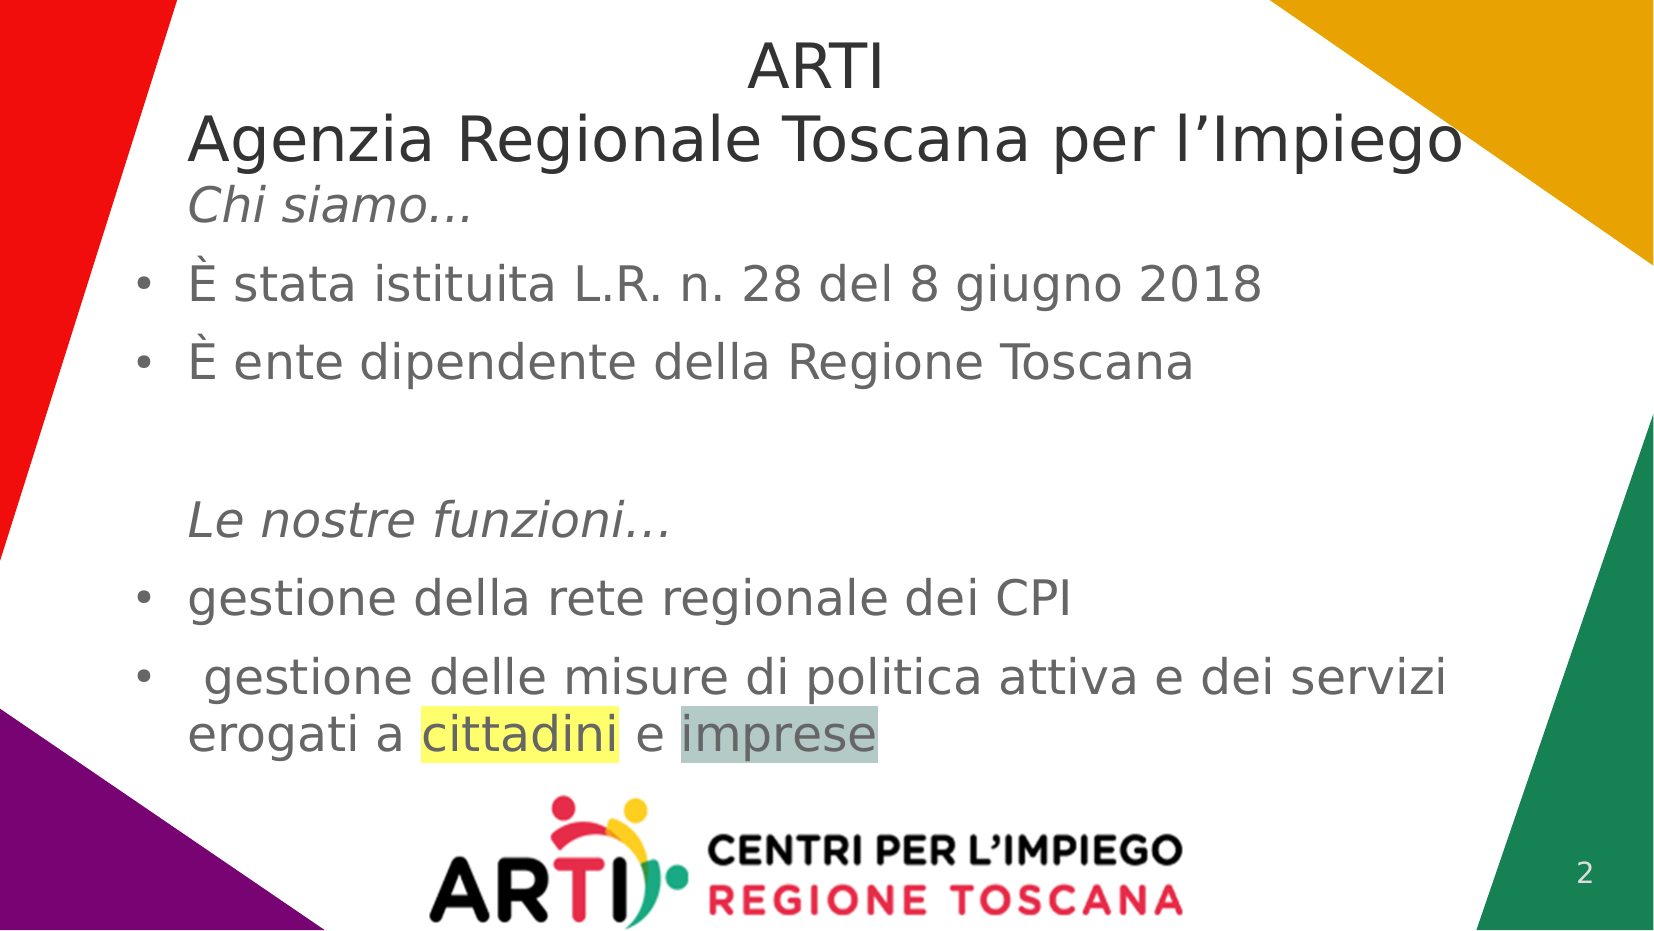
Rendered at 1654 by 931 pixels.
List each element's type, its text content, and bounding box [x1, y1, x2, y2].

list Chi siamo... È stata istituita L.R. n. 28 del 8 giugno 2018 È ente dipendente della Regione Toscana Le nostre funzioni… gestione della rete regionale dei CPI gestione delle misure di politica attiva e dei servizi erogati a cittadini e imprese [118, 177, 1536, 768]
picture [413, 788, 1199, 931]
title ARTI Agenzia Regionale Toscana per l’Impiego [118, 29, 1536, 177]
